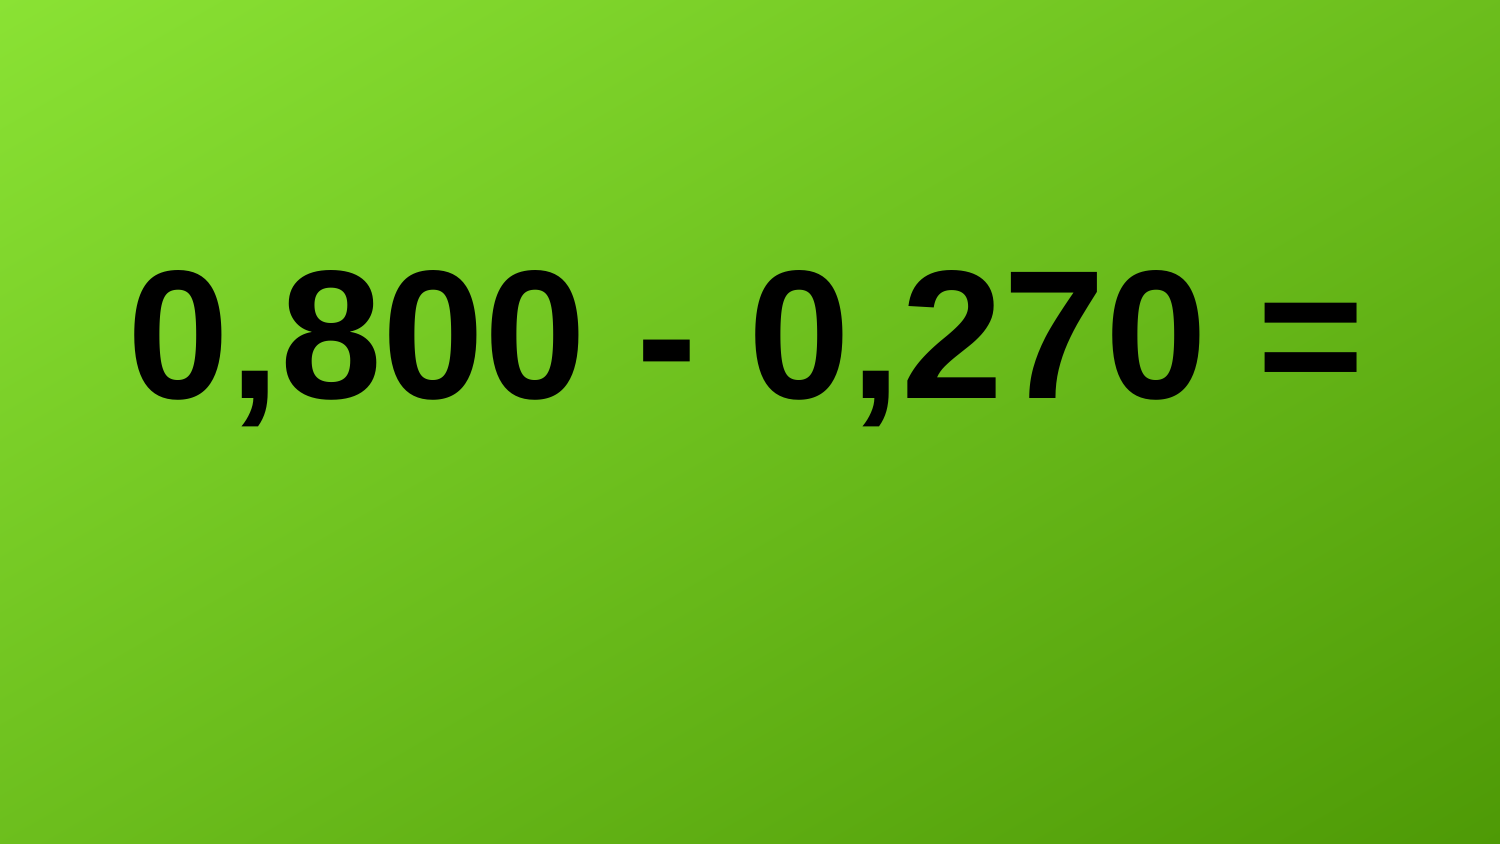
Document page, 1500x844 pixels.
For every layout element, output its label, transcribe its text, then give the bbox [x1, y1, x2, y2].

title 0,800 - 0,270 = [112, 259, 1388, 450]
